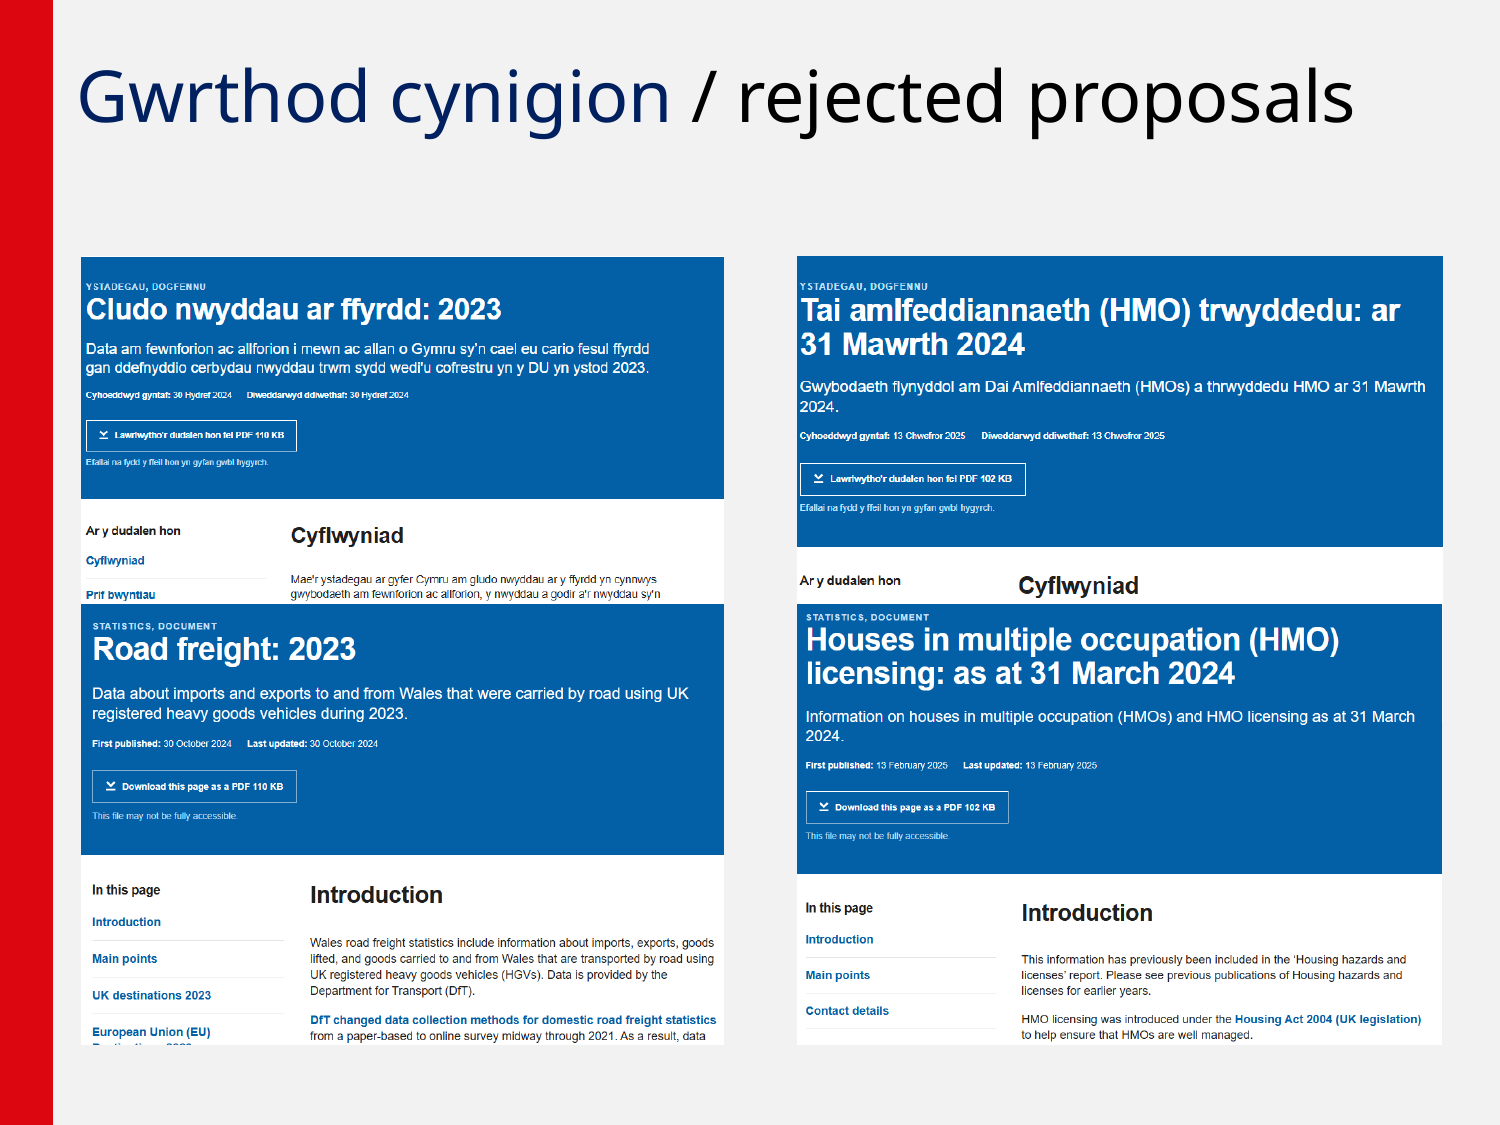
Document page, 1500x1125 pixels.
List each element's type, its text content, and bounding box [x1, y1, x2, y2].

picture [797, 256, 1443, 1045]
picture [81, 256, 724, 1045]
title Gwrthod cynigion / rejected proposals [61, 17, 1405, 181]
